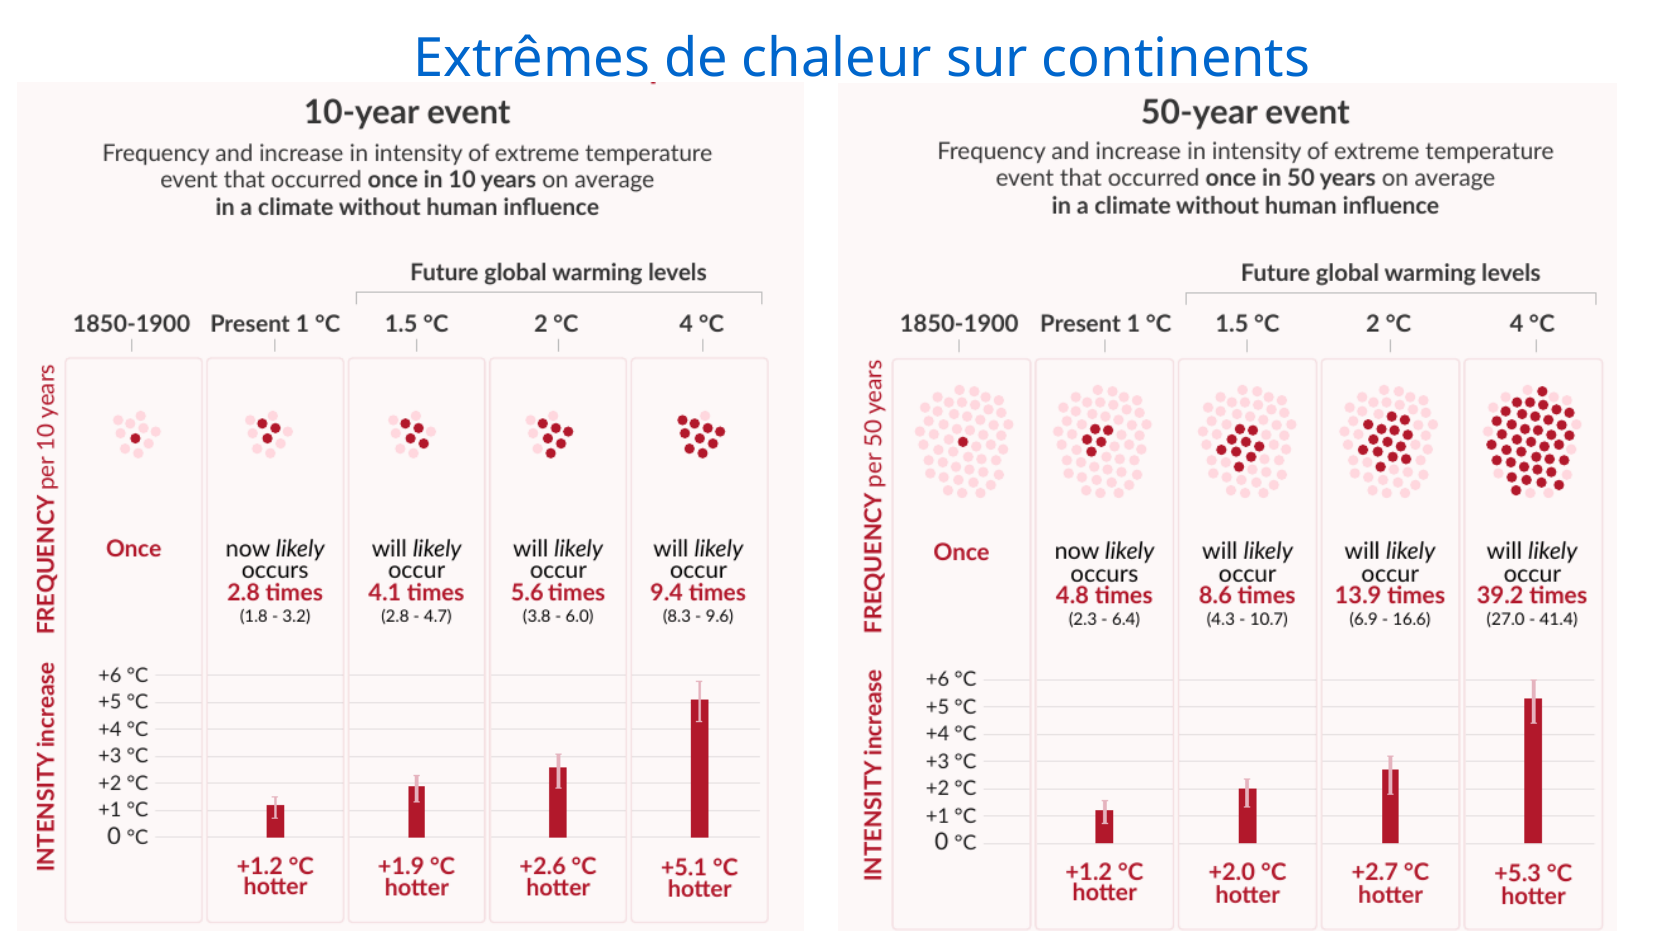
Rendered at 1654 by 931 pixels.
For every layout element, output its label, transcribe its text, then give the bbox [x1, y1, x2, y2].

picture [838, 83, 1617, 931]
text_box Extrêmes de chaleur sur continents [158, 24, 1567, 88]
picture [17, 82, 804, 931]
